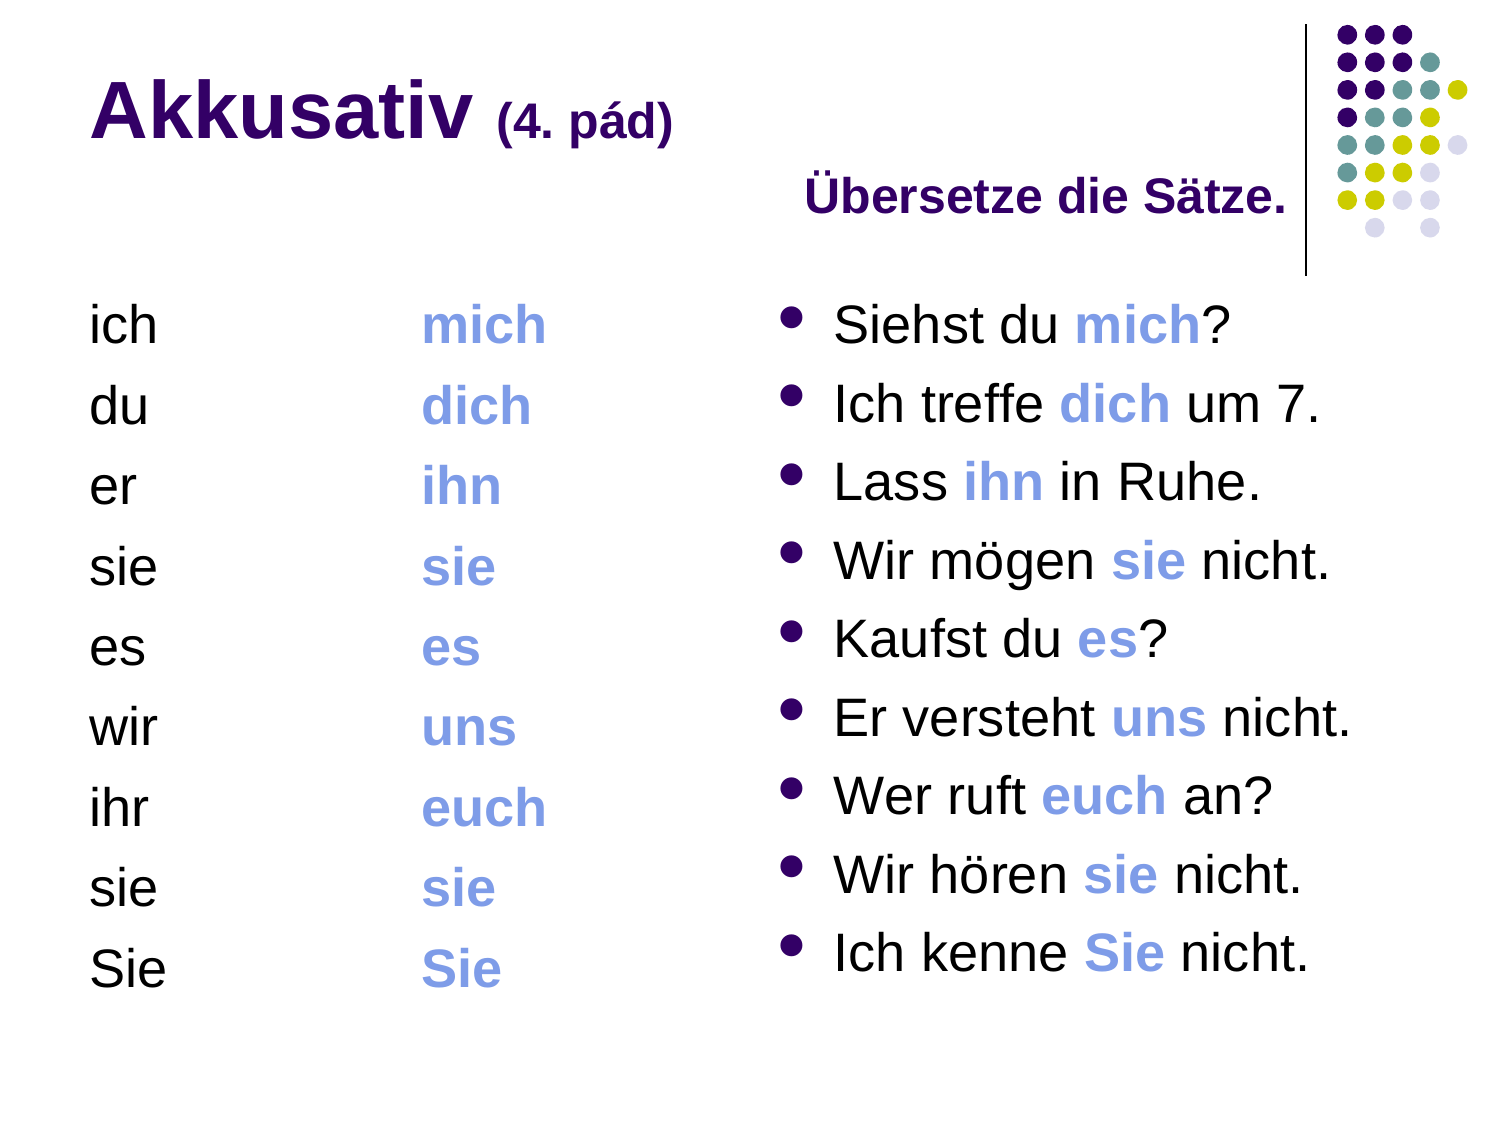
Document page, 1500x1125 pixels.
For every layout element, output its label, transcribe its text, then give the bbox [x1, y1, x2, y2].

table_cell sie [75, 845, 406, 925]
table_cell uns [406, 684, 737, 765]
table_header mich [406, 282, 737, 362]
table_cell wir [75, 684, 406, 765]
table_cell ihn [406, 443, 737, 523]
table_cell es [75, 604, 406, 684]
table_cell Sie [75, 925, 406, 1006]
table_cell du [75, 362, 406, 443]
table_cell sie [406, 523, 737, 604]
table_cell er [75, 443, 406, 523]
table_header ich [75, 282, 406, 362]
table_cell Sie [406, 925, 737, 1006]
table_cell sie [406, 845, 737, 925]
table_cell es [406, 604, 737, 684]
table_cell sie [75, 523, 406, 604]
title Akkusativ (4. pád) Übersetze die Sätze. [74, 20, 1313, 233]
table_cell ihr [75, 765, 406, 845]
table_cell dich [406, 362, 737, 443]
table_cell euch [406, 765, 737, 845]
list Siehst du mich? Ich treffe dich um 7. Lass ihn in Ruhe. Wir mögen sie nicht. Kaufst du es? Er versteht uns nicht. Wer ruft euch an? Wir hören sie nicht. Ich kenne Sie nicht. [762, 282, 1426, 1125]
